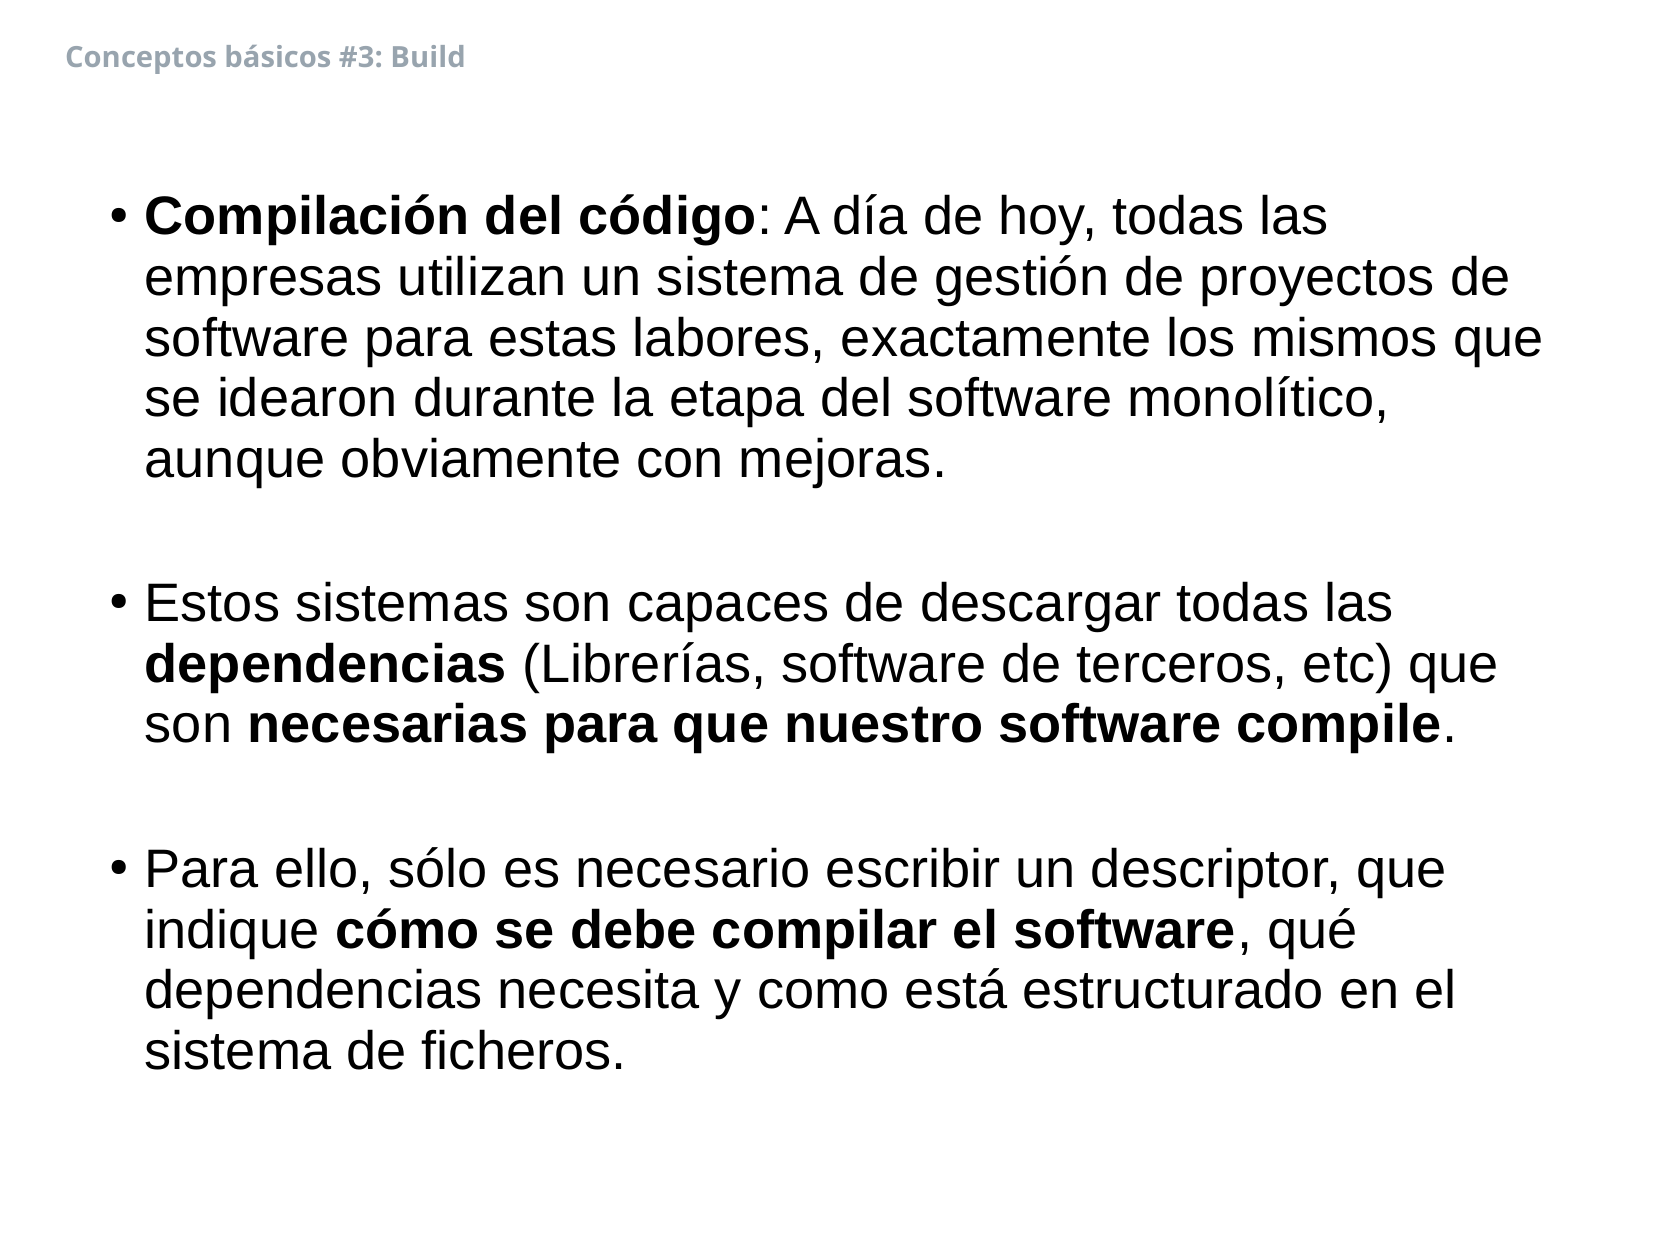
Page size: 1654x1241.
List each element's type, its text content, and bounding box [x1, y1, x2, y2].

text_box Compilación del código: A día de hoy, todas las empresas utilizan un sistema de gestión de proyectos de software para estas labores, exactamente los mismos que se idearon durante la etapa del software monolítico, aunque obviamente con mejoras. Estos sistemas son capaces de descargar todas las dependencias (Librerías, software de terceros, etc) que son necesarias para que nuestro software compile. Para ello, sólo es necesario escribir un descriptor, que indique cómo se debe compilar el software, qué dependencias necesita y como está estructurado en el sistema de ficheros. [94, 106, 1571, 1241]
text_box Conceptos básicos #3: Build [64, 38, 733, 74]
